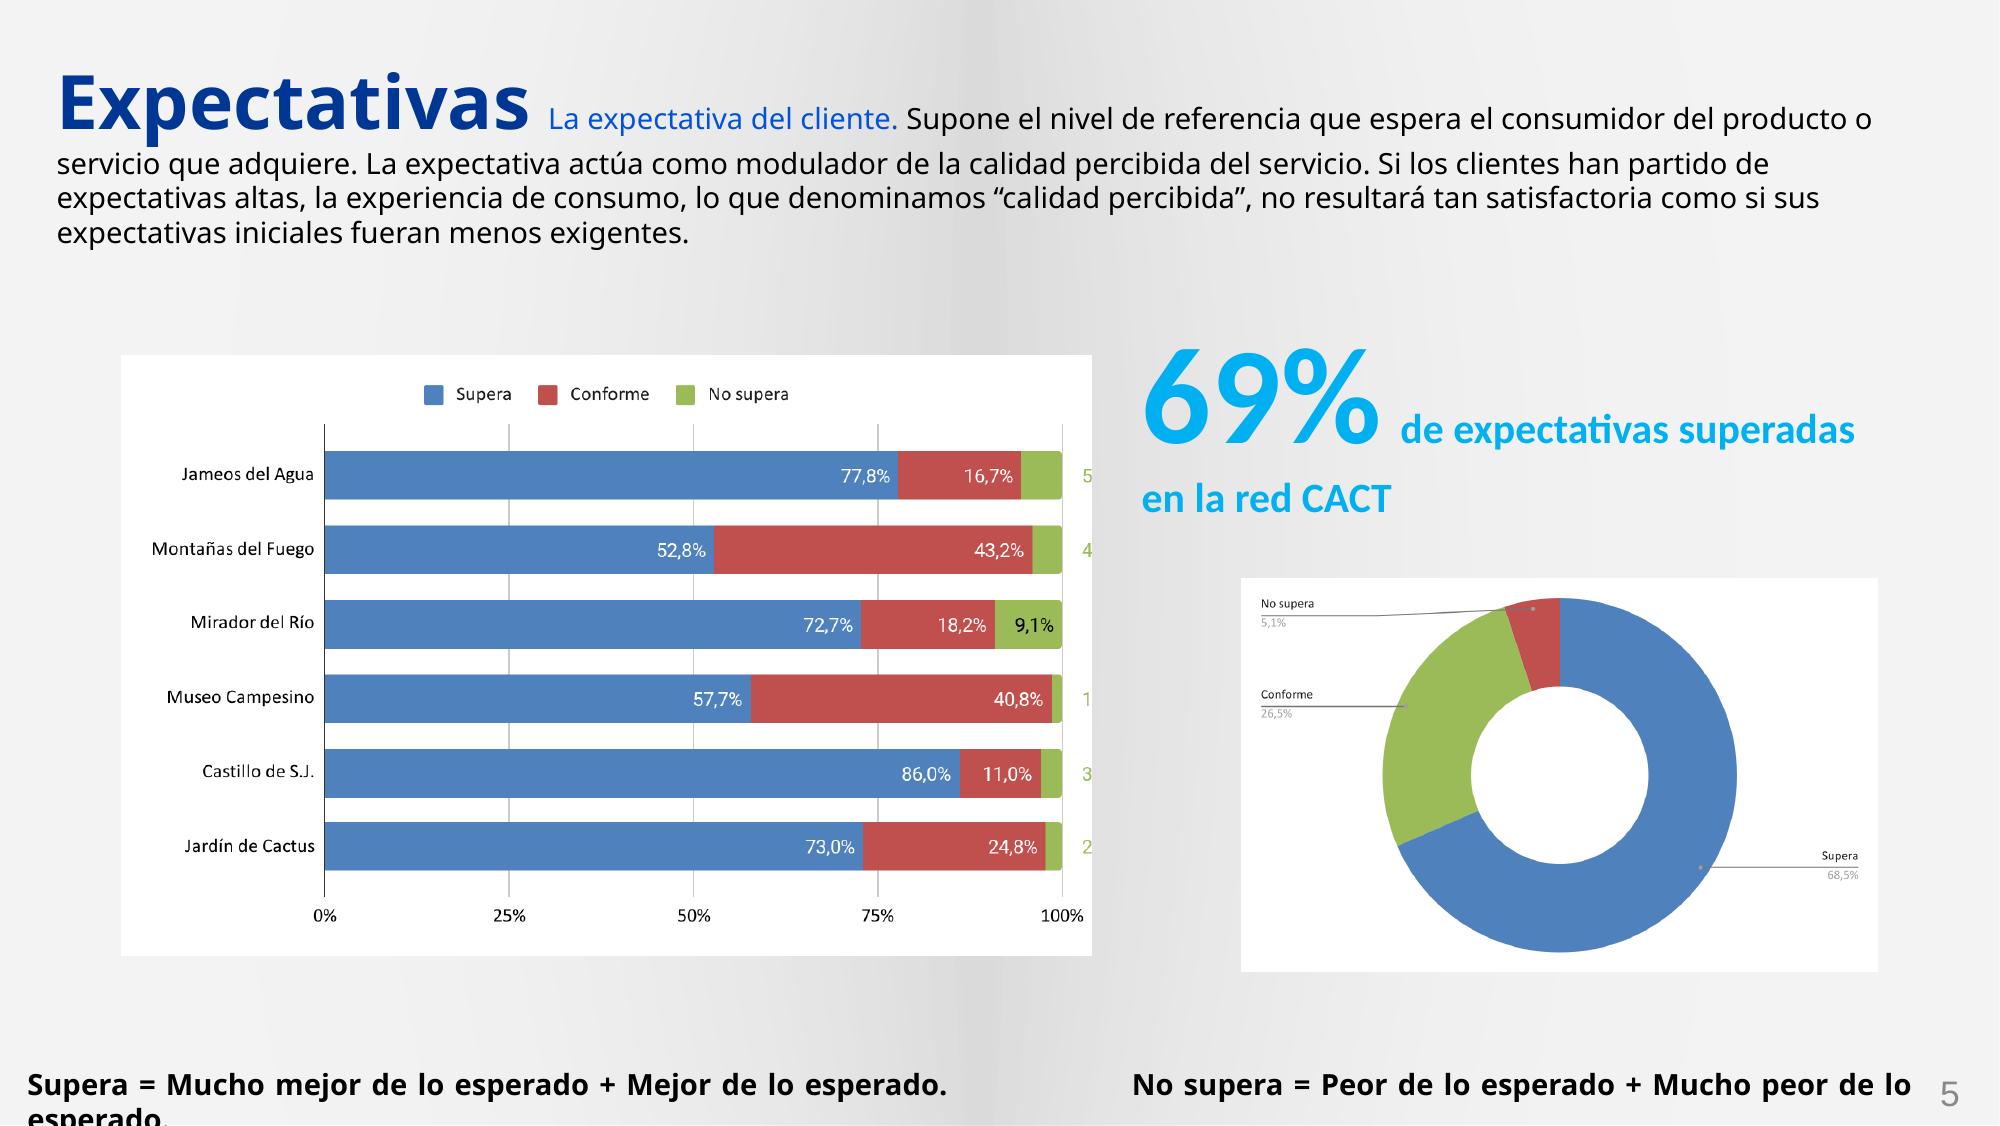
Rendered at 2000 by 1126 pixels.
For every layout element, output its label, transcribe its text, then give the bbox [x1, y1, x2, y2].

text_box Expectativas La expectativa del cliente. Supone el nivel de referencia que espera el consumidor del producto o servicio que adquiere. La expectativa actúa como modulador de la calidad percibida del servicio. Si los clientes han partido de expectativas altas, la experiencia de consumo, lo que denominamos “calidad percibida”, no resultará tan satisfactoria como si sus expectativas iniciales fueran menos exigentes. [38, 0, 1960, 305]
list Supera = Mucho mejor de lo esperado + Mejor de lo esperado. No supera = Peor de lo esperado + Mucho peor de lo esperado. [27, 1066, 1914, 1126]
text_box 69% de expectativas superadas en la red CACT [1126, 298, 1894, 623]
slide_number 5 [1609, 1062, 1960, 1122]
picture [1241, 578, 1878, 972]
picture [121, 355, 1092, 956]
